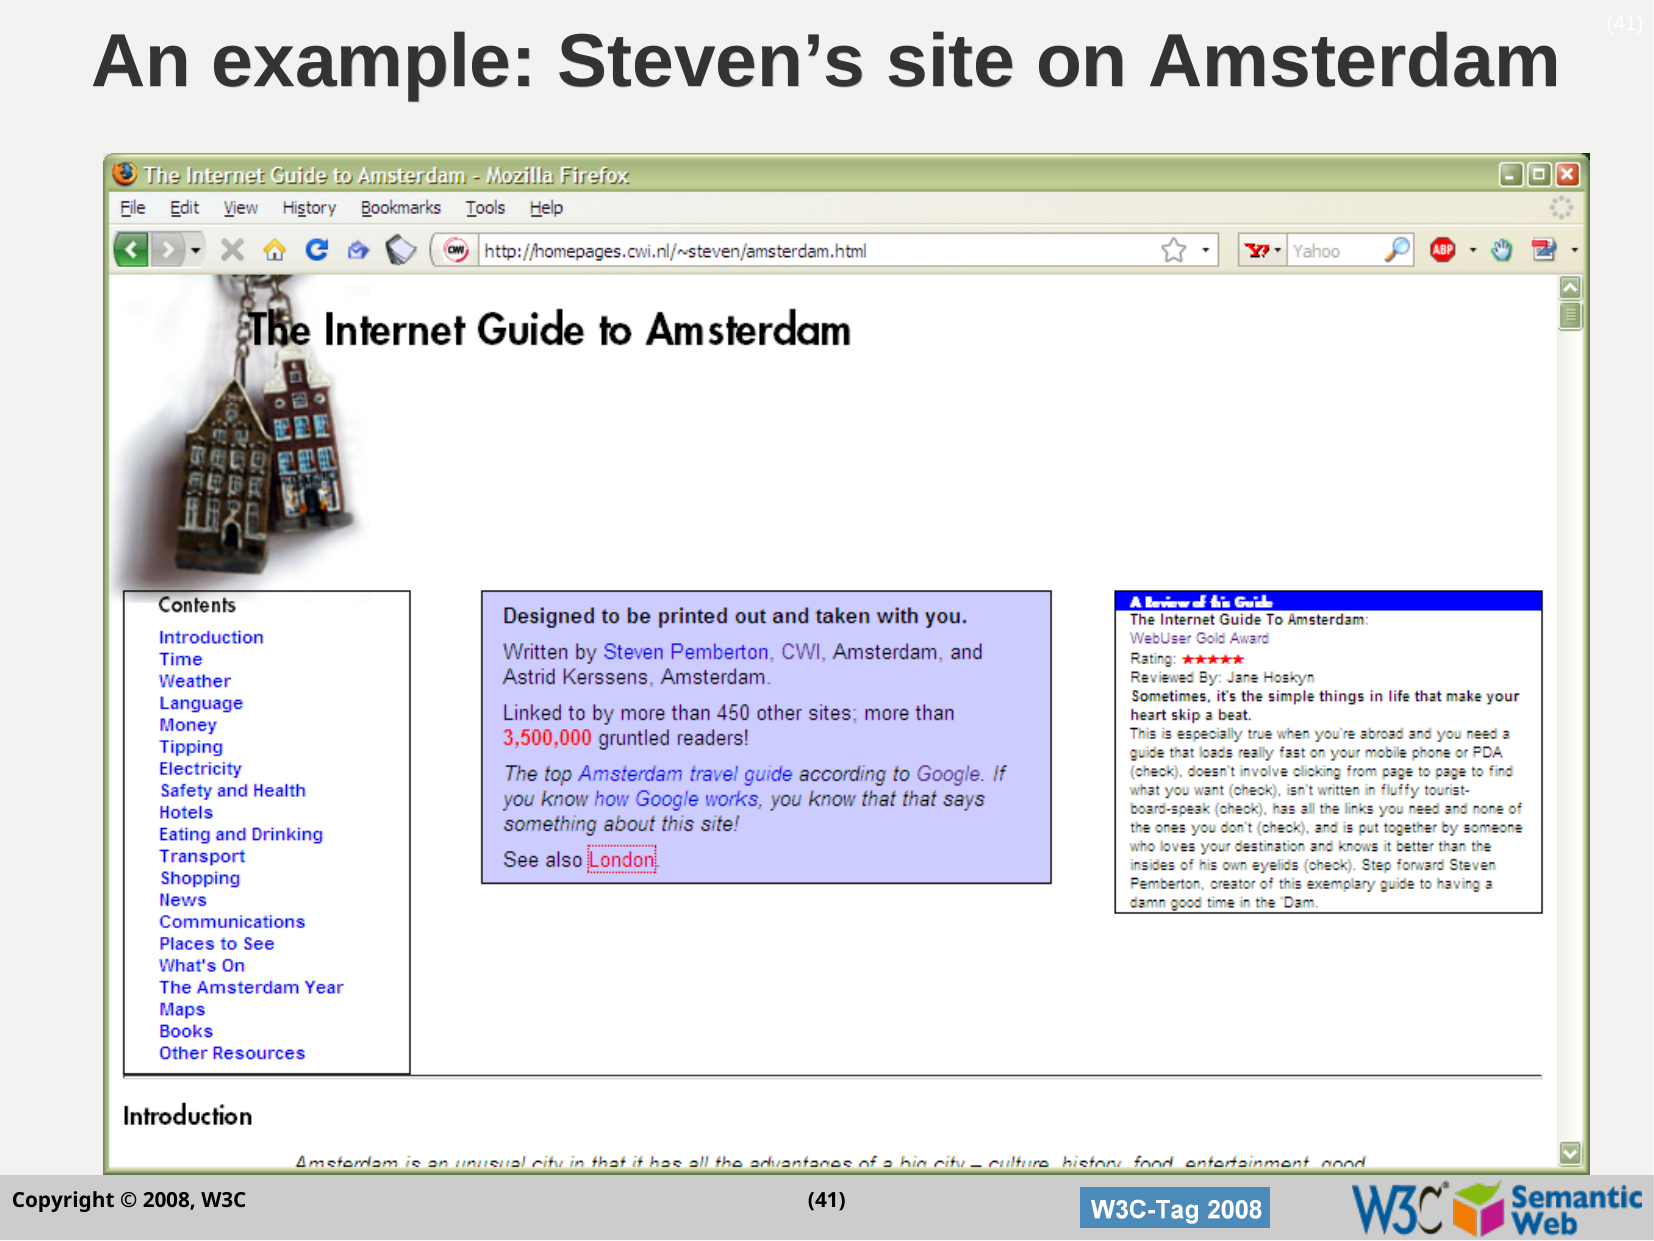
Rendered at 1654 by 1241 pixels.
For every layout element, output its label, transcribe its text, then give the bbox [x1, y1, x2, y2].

picture [103, 153, 1590, 1175]
picture [1080, 1187, 1270, 1228]
title An example: Steven’s site on Amsterdam [0, 0, 1654, 119]
picture [1352, 1178, 1642, 1237]
